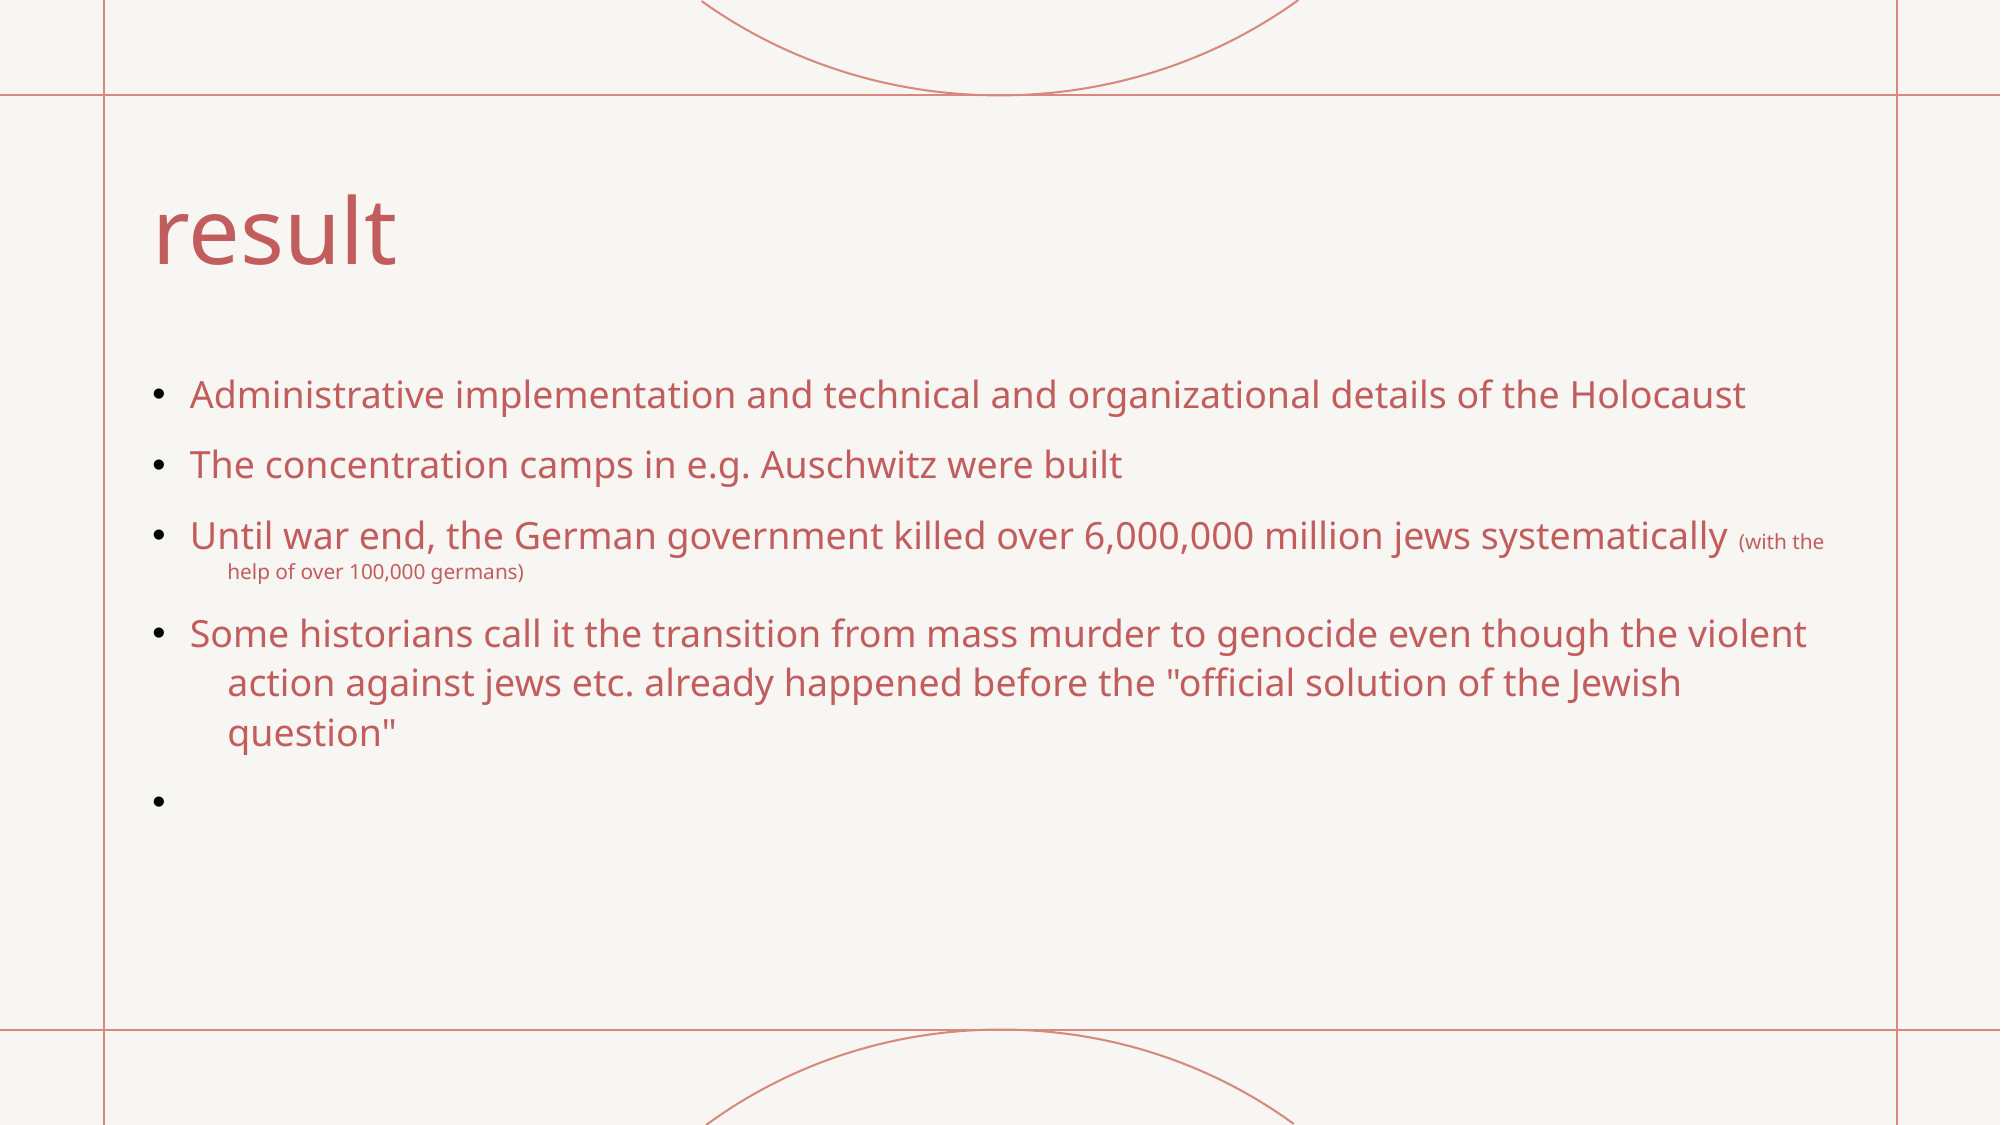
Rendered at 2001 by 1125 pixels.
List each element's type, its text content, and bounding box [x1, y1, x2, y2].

title result [137, 119, 1863, 337]
list Administrative implementation and technical and organizational details of the Holocaust The concentration camps in e.g. Auschwitz were built Until war end, the German government killed over 6,000,000 million jews systematically (with the help of over 100,000 germans) Some historians call it the transition from mass murder to genocide even though the violent action against jews etc. already happened before the "official solution of the Jewish question" [137, 359, 1863, 987]
